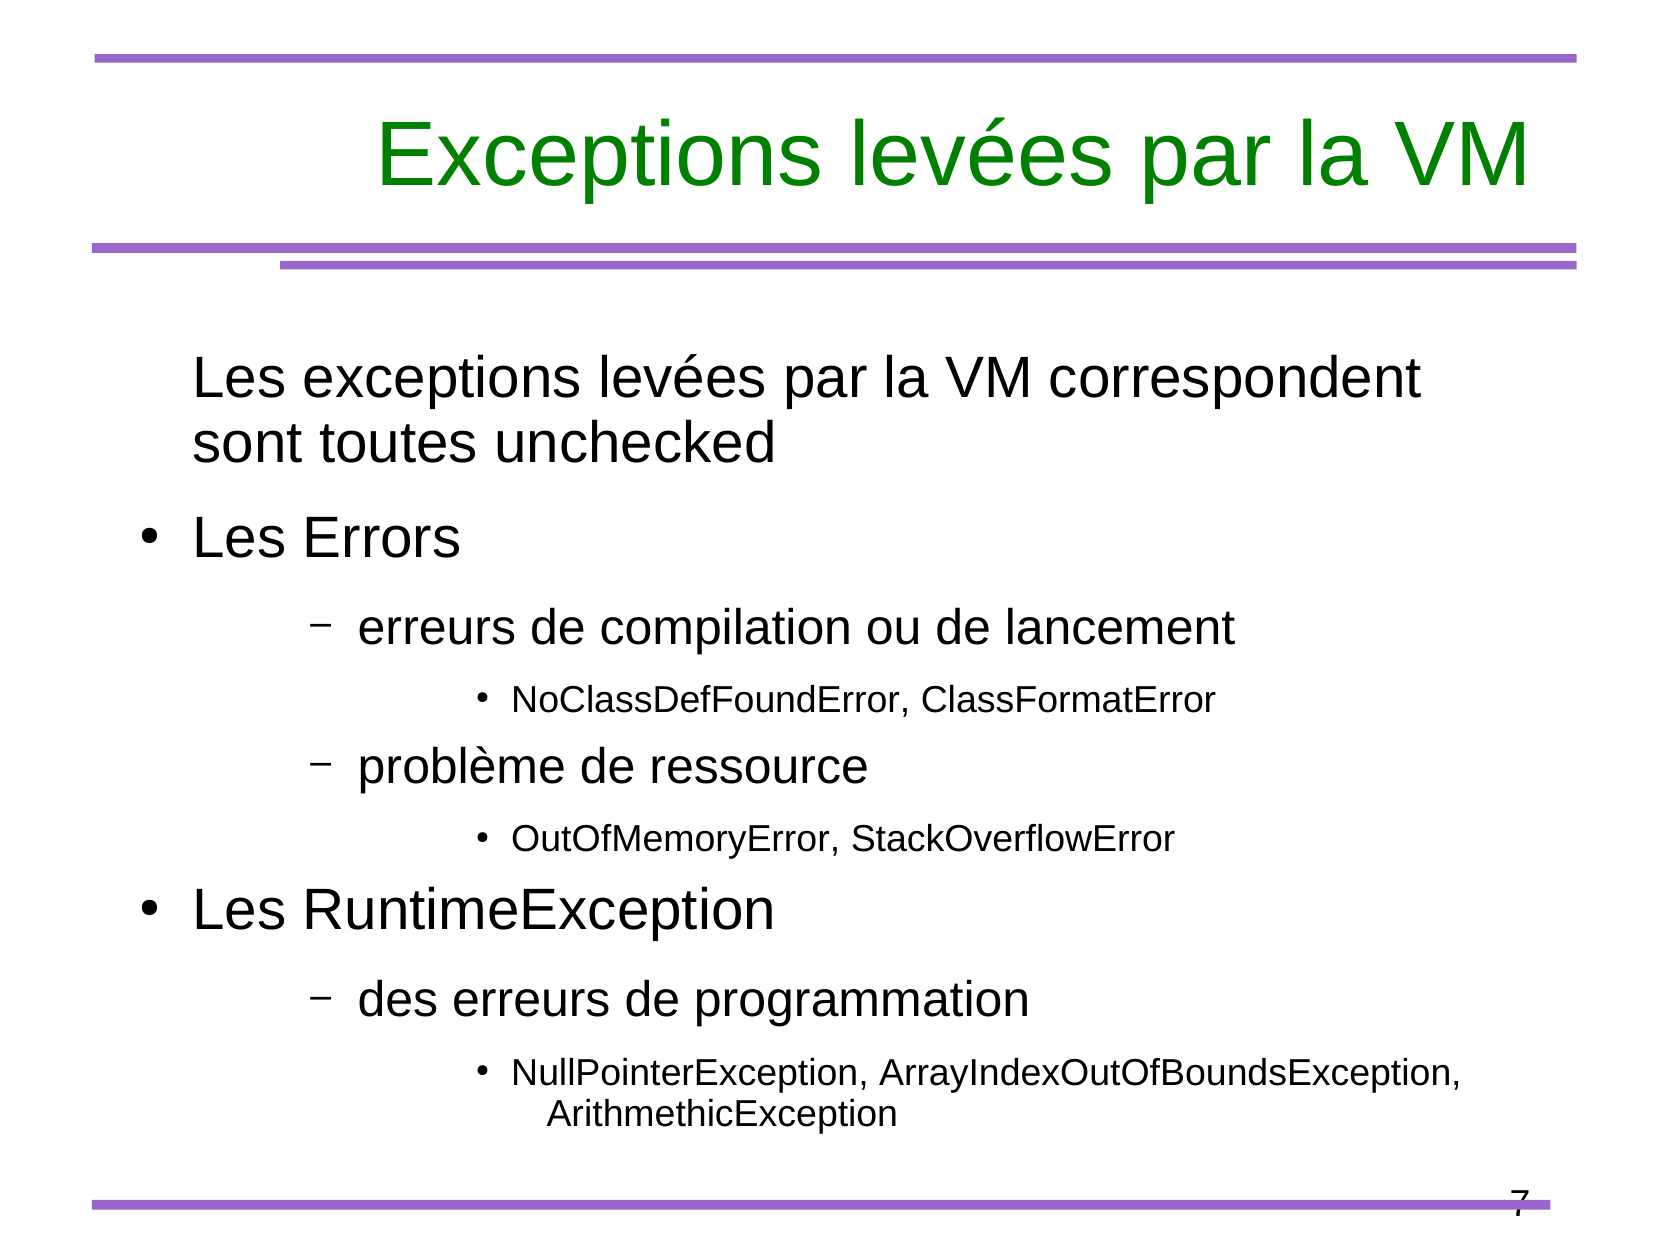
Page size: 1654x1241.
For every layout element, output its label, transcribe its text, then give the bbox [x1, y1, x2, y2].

list Les exceptions levées par la VM correspondent sont toutes unchecked Les Errors erreurs de compilation ou de lancement NoClassDefFoundError, ClassFormatError problème de ressource OutOfMemoryError, StackOverflowError Les RuntimeException des erreurs de programmation NullPointerException, ArrayIndexOutOfBoundsException, ArithmethicException [121, 344, 1534, 1135]
title Exceptions levées par la VM [121, 49, 1534, 257]
